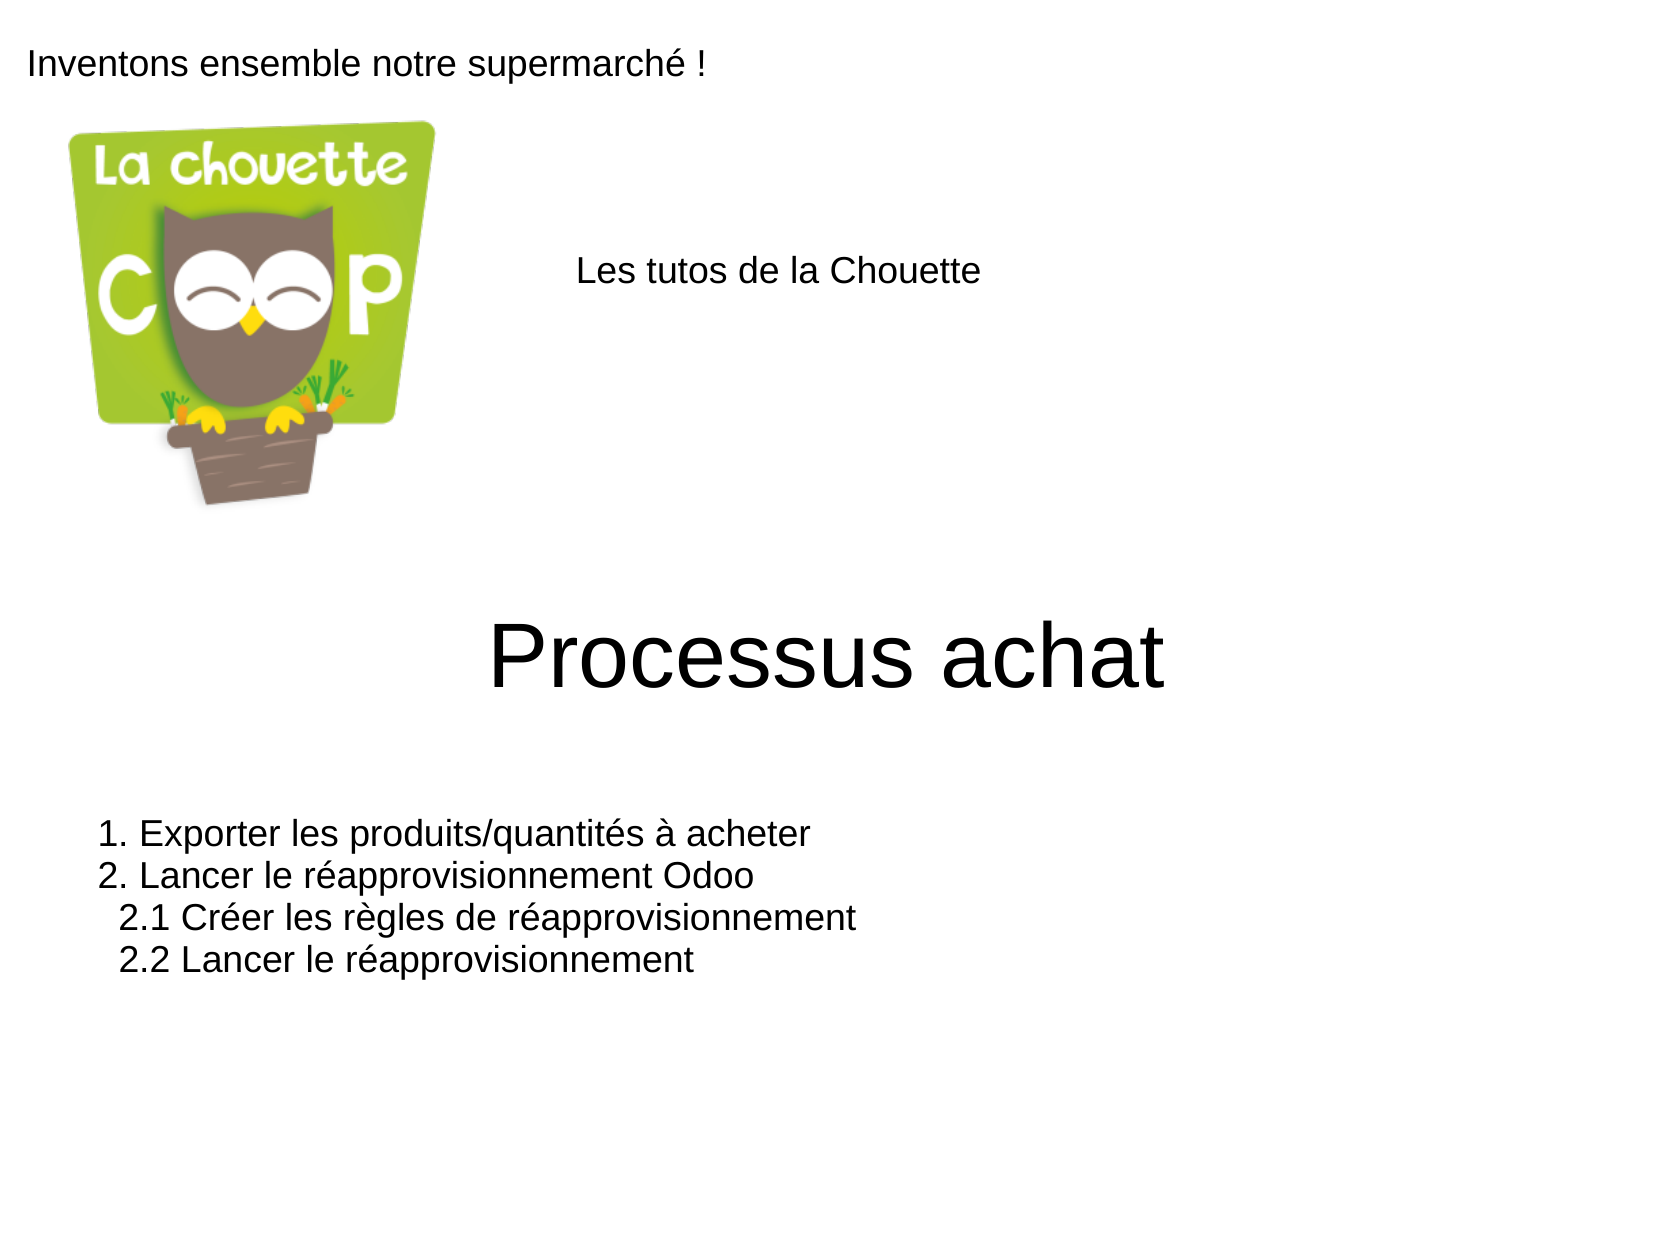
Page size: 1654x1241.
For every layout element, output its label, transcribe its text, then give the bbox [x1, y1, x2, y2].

subtitle Processus achat [82, 496, 1571, 805]
picture [59, 106, 447, 514]
text_box Les tutos de la Chouette [561, 242, 1271, 299]
text_box 1. Exporter les produits/quantités à acheter 2. Lancer le réapprovisionnement Odoo 2.1 Créer les règles de réapprovisionnement 2.2 Lancer le réapprovisionnement [82, 805, 1571, 989]
text_box Inventons ensemble notre supermarché ! [11, 35, 722, 93]
